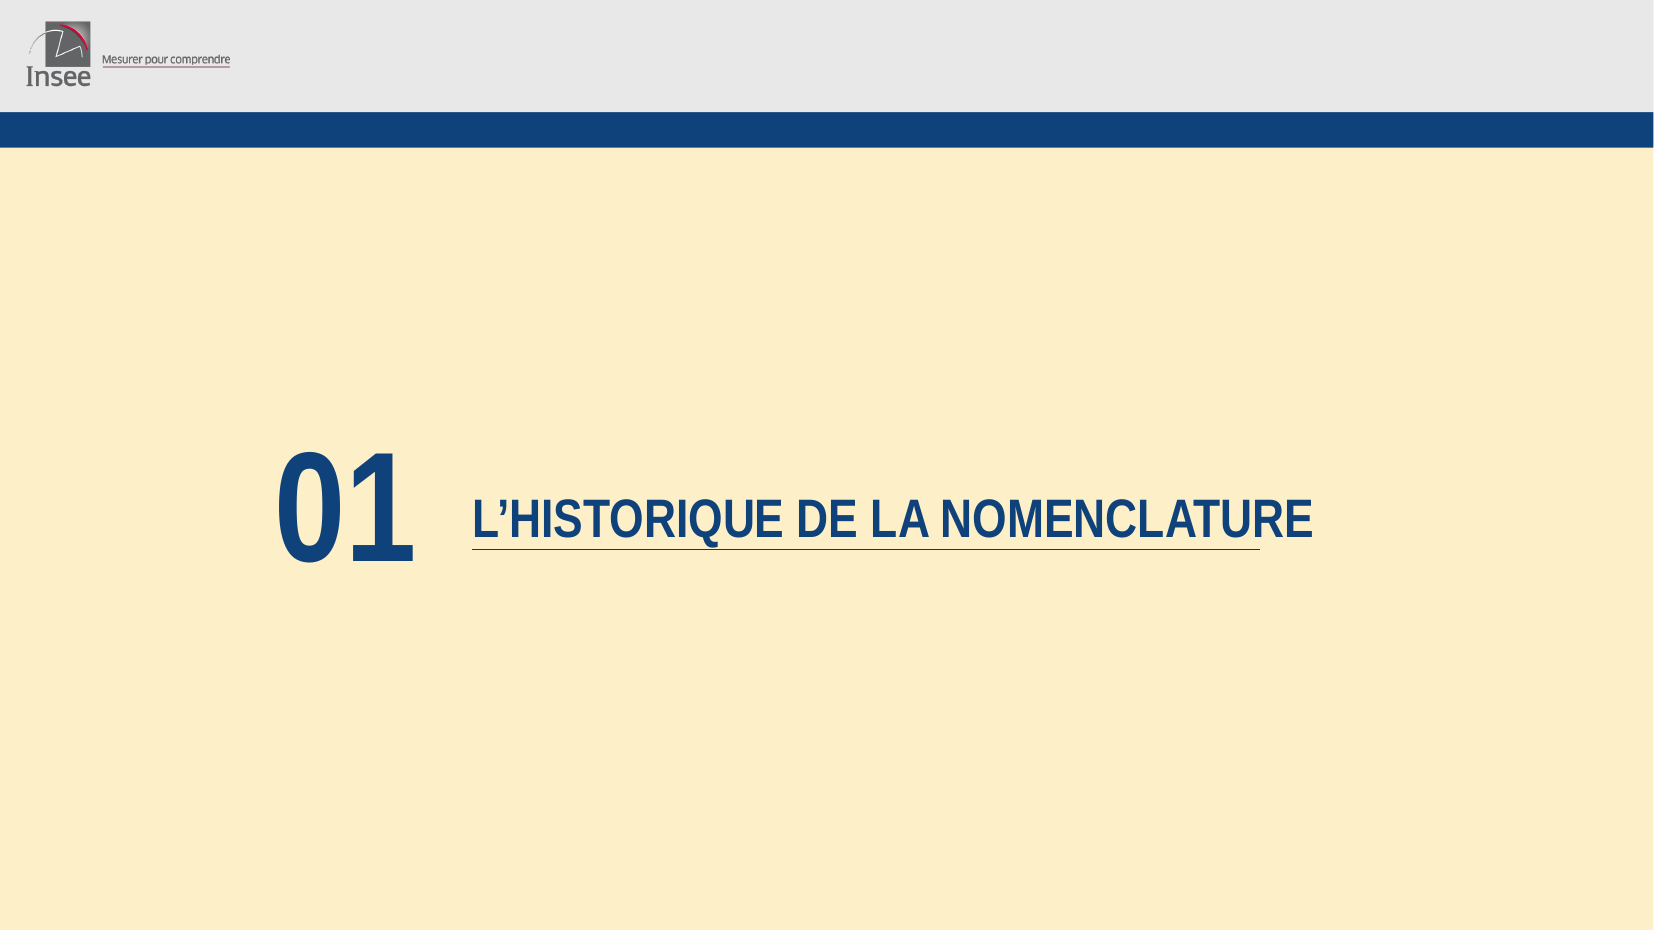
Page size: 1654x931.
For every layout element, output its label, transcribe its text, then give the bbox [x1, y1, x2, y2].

picture [23, 0, 230, 89]
title L’historique de la nomenclature [472, 401, 1359, 550]
text_box 01 [230, 389, 461, 621]
